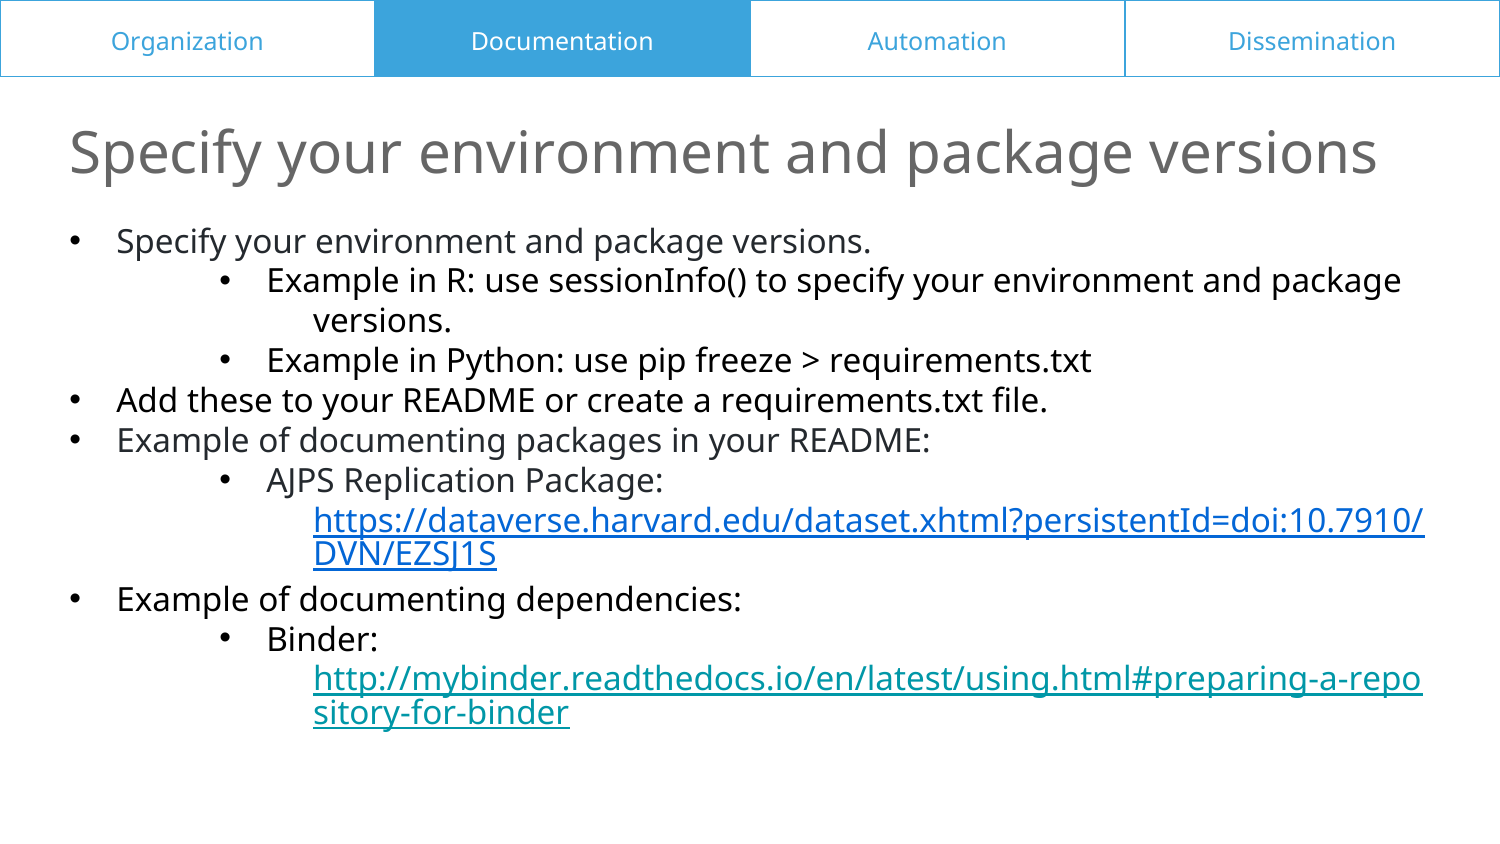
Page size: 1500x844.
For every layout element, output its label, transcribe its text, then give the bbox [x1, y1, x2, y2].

text_box Dissemination [1125, 0, 1500, 77]
text_box Specify your environment and package versions. Example in R: use sessionInfo() to specify your environment and package versions. Example in Python: use pip freeze > requirements.txt Add these to your README or create a requirements.txt file. Example of documenting packages in your README: AJPS Replication Package: https://dataverse.harvard.edu/dataset.xhtml?persistentId=doi:10.7910/DVN/EZSJ1S Example of documenting dependencies: Binder: http://mybinder.readthedocs.io/en/latest/using.html#preparing-a-repository-for-binder [54, 212, 1446, 772]
text_box Automation [750, 0, 1124, 77]
text_box Organization [0, 0, 374, 77]
text_box Documentation [375, 0, 749, 77]
text_box Specify your environment and package versions [54, 100, 1410, 212]
